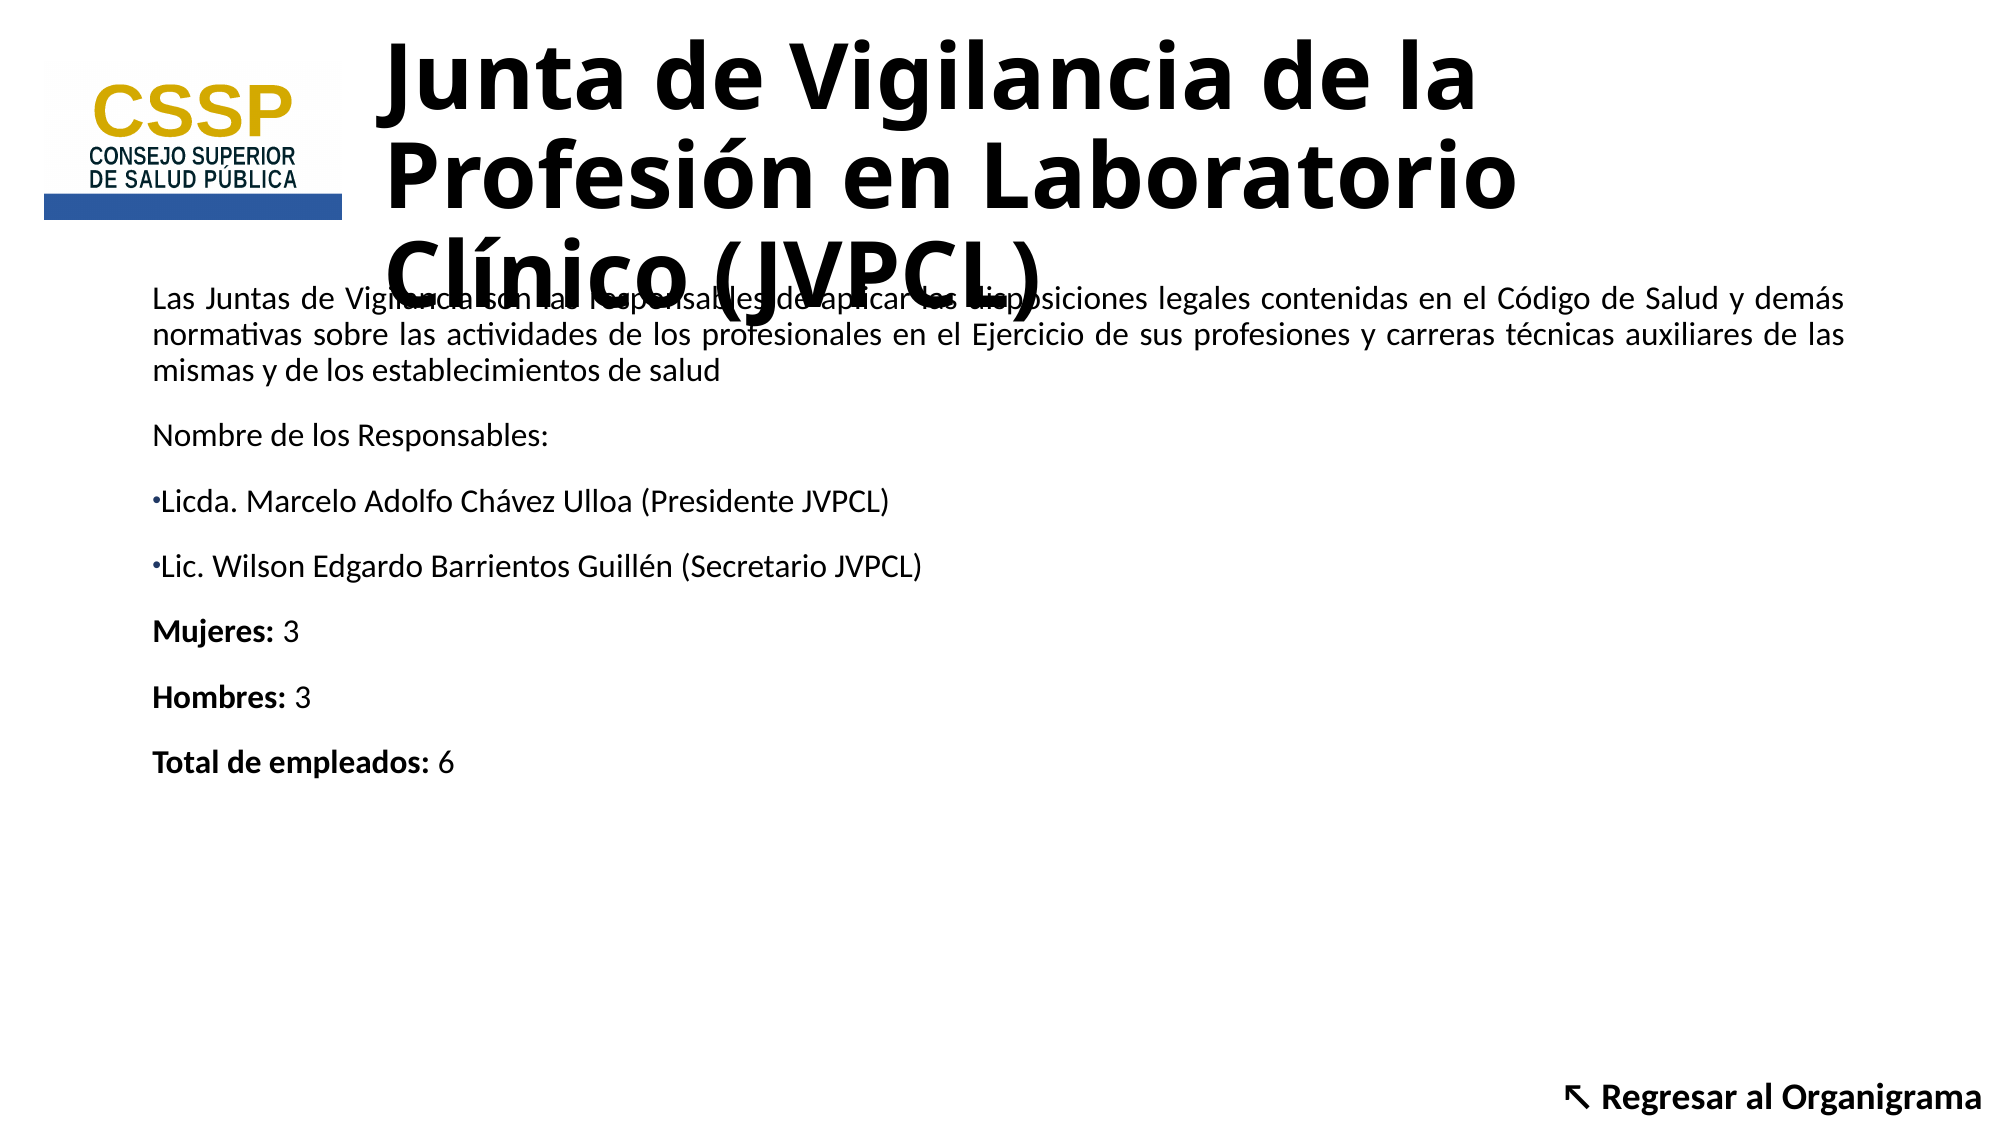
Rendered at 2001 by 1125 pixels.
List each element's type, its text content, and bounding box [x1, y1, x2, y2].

picture [44, 61, 342, 220]
text_box ↖ Regresar al Organigrama [1546, 1064, 1999, 1125]
title Junta de Vigilancia de la Profesión en Laboratorio Clínico (JVPCL) [368, 22, 1863, 241]
list Las Juntas de Vigilancia son las responsables de aplicar las disposiciones legales contenidas en el Código de Salud y demás normativas sobre las actividades de los profesionales en el Ejercicio de sus profesiones y carreras técnicas auxiliares de las mismas y de los establecimientos de salud Nombre de los Responsables: Licda. Marcelo Adolfo Chávez Ulloa (Presidente JVPCL) Lic. Wilson Edgardo Barrientos Guillén (Secretario JVPCL) Mujeres: 3 Hombres: 3 Total de empleados: 6 [137, 273, 1863, 1066]
